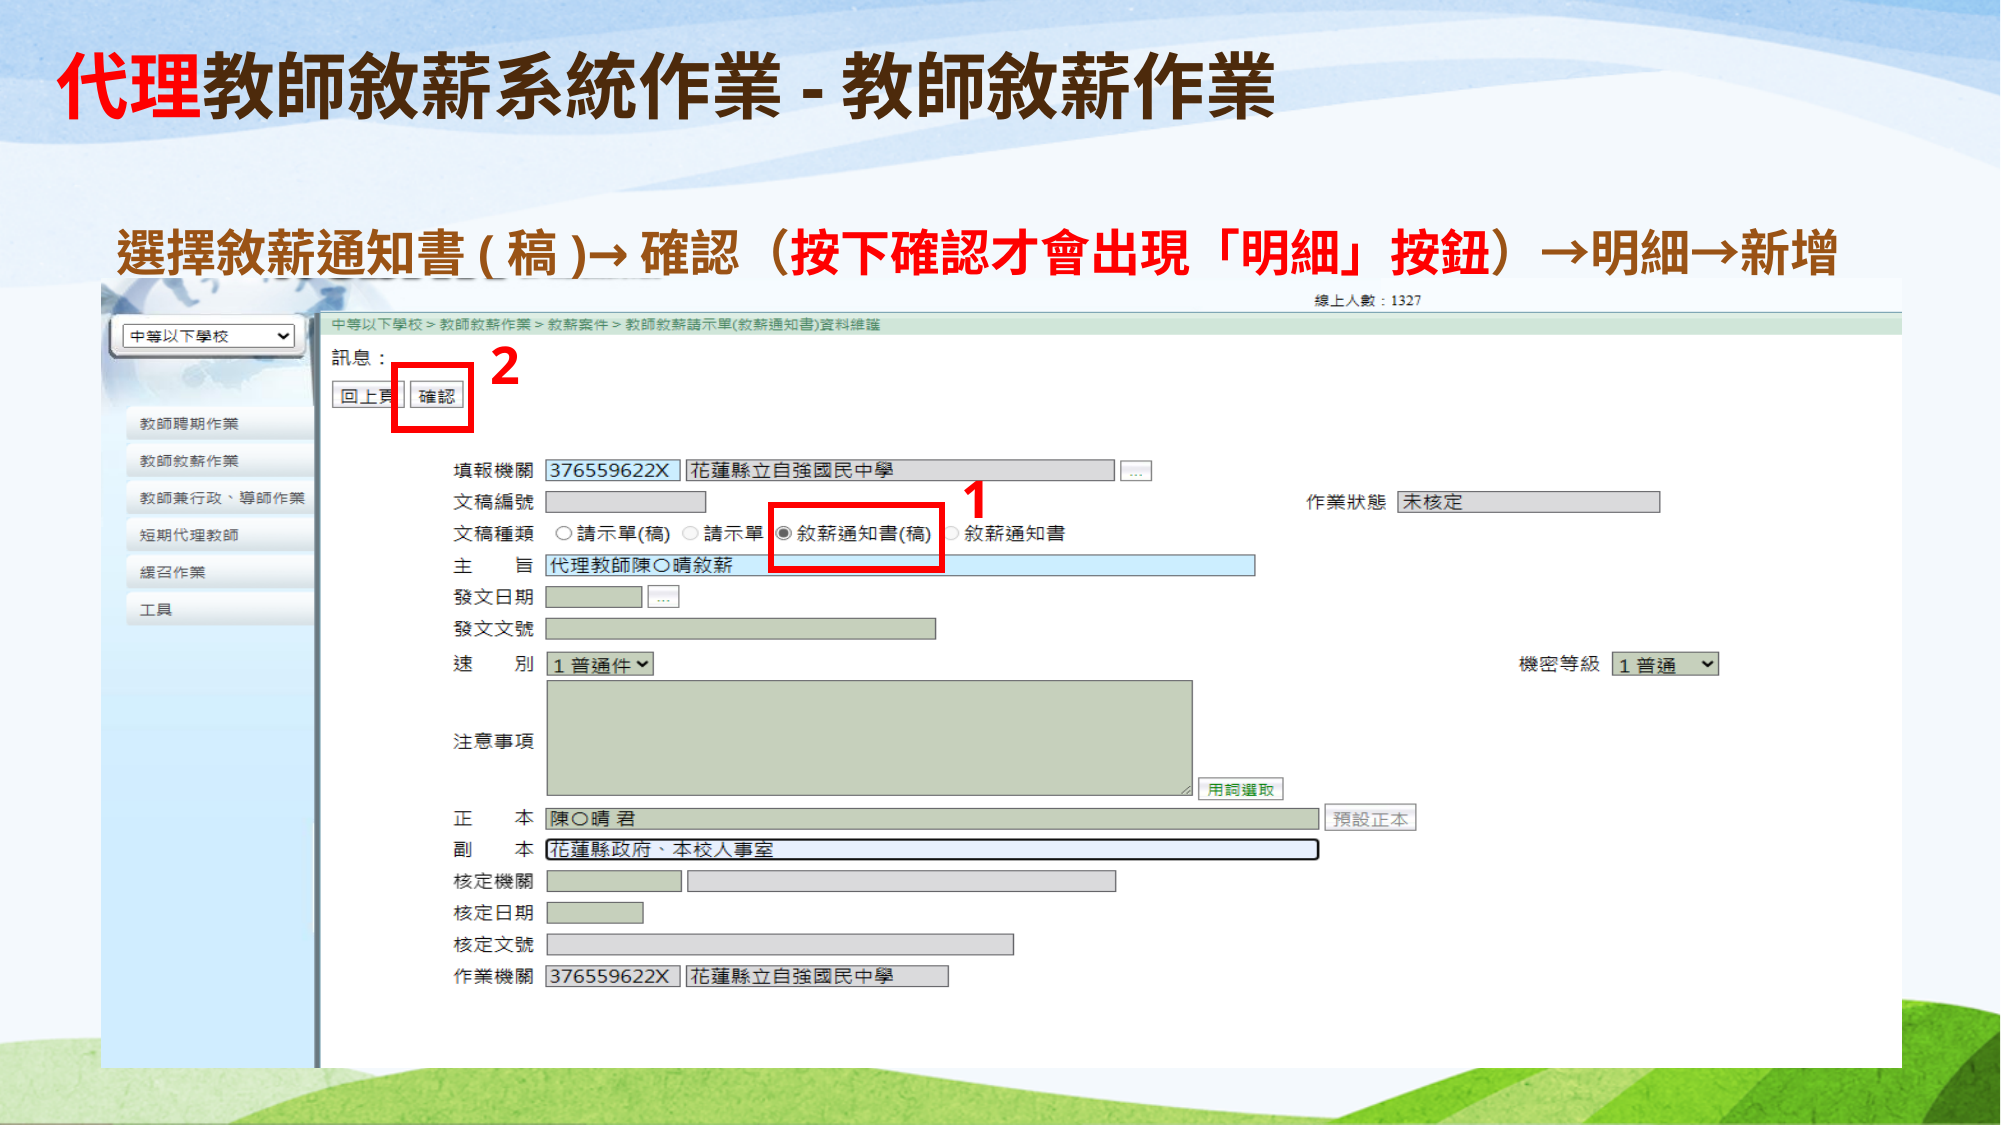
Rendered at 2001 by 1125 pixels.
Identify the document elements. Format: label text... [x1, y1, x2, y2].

title 代理教師敘薪系統作業-教師敘薪作業 [41, 43, 1385, 138]
text_box 2 [475, 325, 536, 403]
picture [0, 0, 2001, 1125]
text_box 1 [946, 458, 1007, 537]
text_box 選擇敘薪通知書(稿)→確認（按下確認才會出現「明細」按鈕）→明細→新增 [101, 167, 1902, 290]
